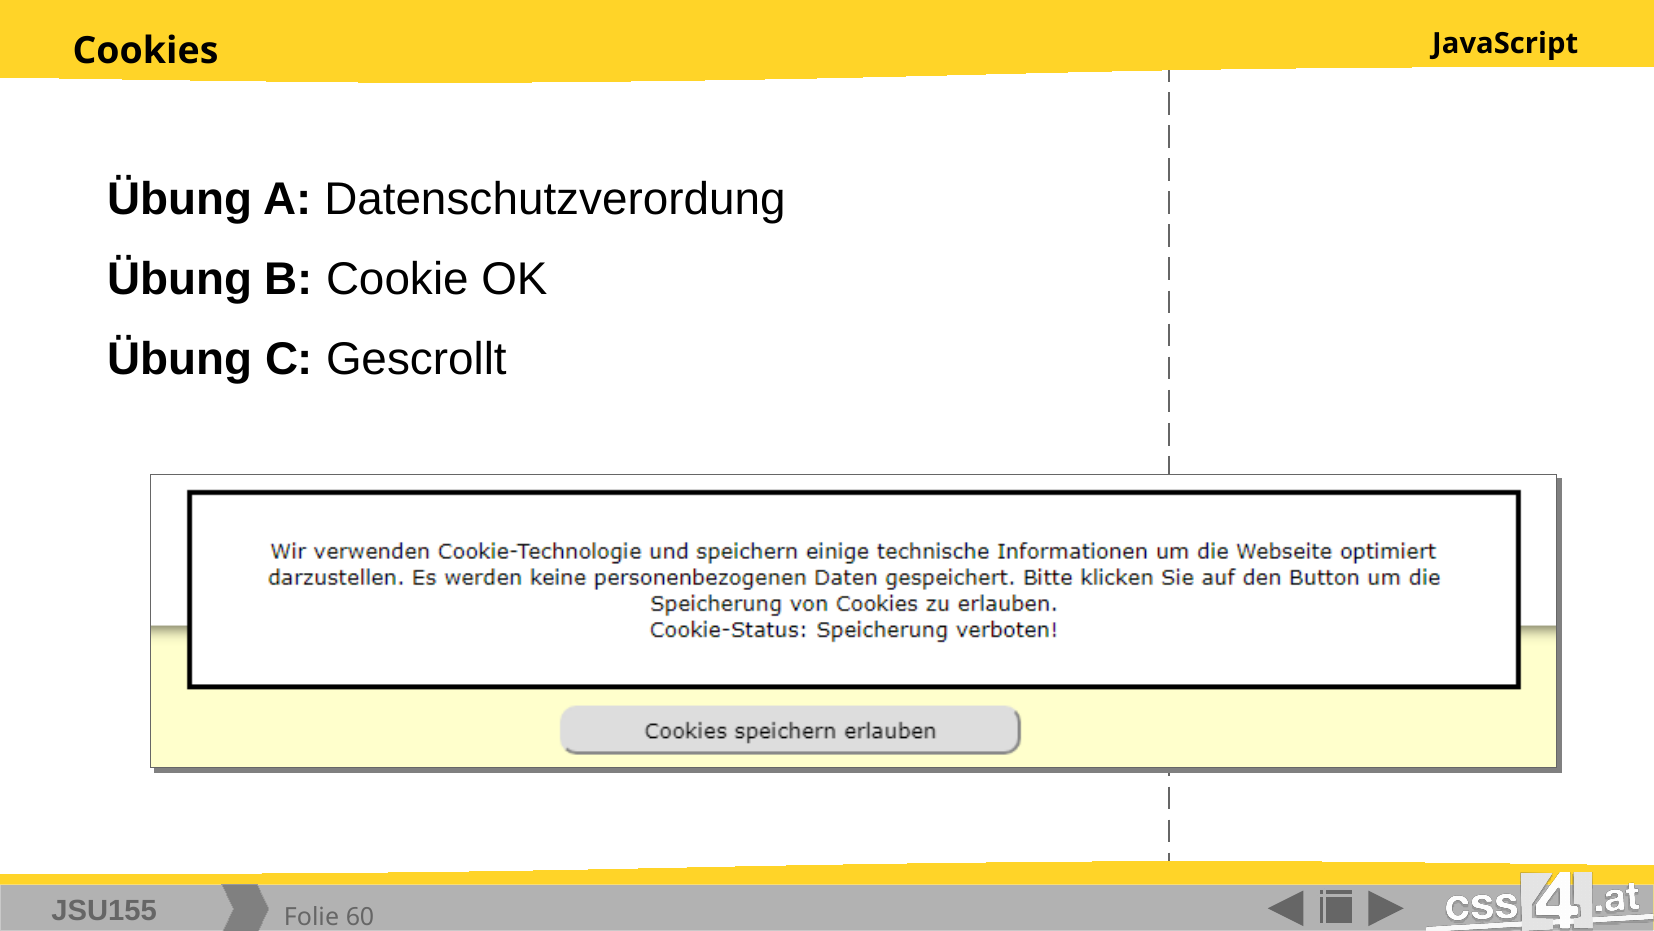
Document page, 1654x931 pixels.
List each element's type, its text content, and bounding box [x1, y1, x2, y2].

text_box Cookies [57, 16, 416, 69]
text_box Übung C: Gescrollt [92, 325, 620, 392]
picture [1426, 872, 1654, 931]
picture [150, 474, 1557, 768]
text_box Übung A: Datenschutzverordung [92, 165, 814, 232]
text_box JSU155 [36, 886, 209, 931]
text_box JavaScript [1417, 15, 1607, 60]
text_box [0, 0, 1654, 83]
text_box [0, 861, 1654, 931]
text_box Übung B: Cookie OK [92, 245, 607, 312]
text_box Folie <Foliennummer> [269, 891, 542, 931]
